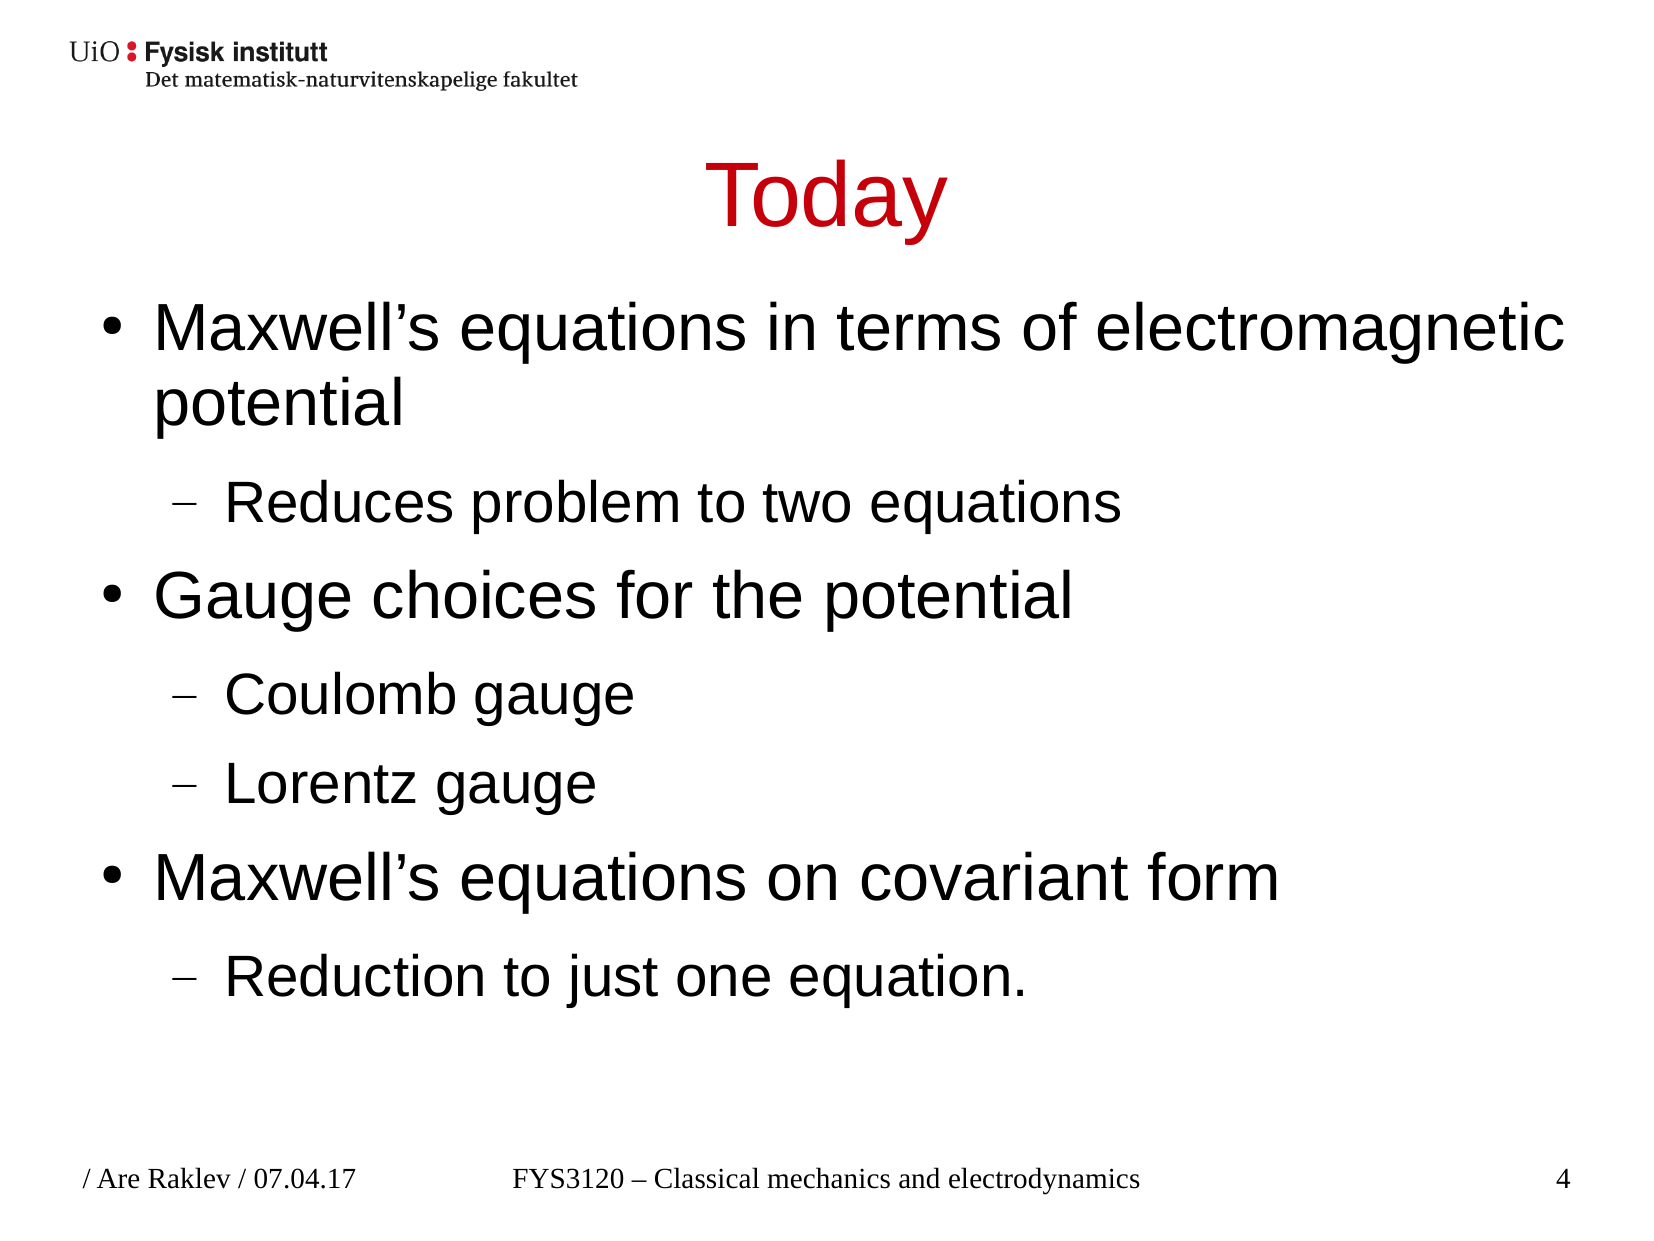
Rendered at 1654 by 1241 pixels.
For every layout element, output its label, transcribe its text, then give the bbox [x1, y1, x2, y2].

title Today [82, 90, 1571, 290]
picture [68, 37, 581, 93]
list Maxwell’s equations in terms of electromagnetic potential Reduces problem to two equations Gauge choices for the potential Coulomb gauge Lorentz gauge Maxwell’s equations on covariant form Reduction to just one equation. [82, 290, 1571, 1094]
